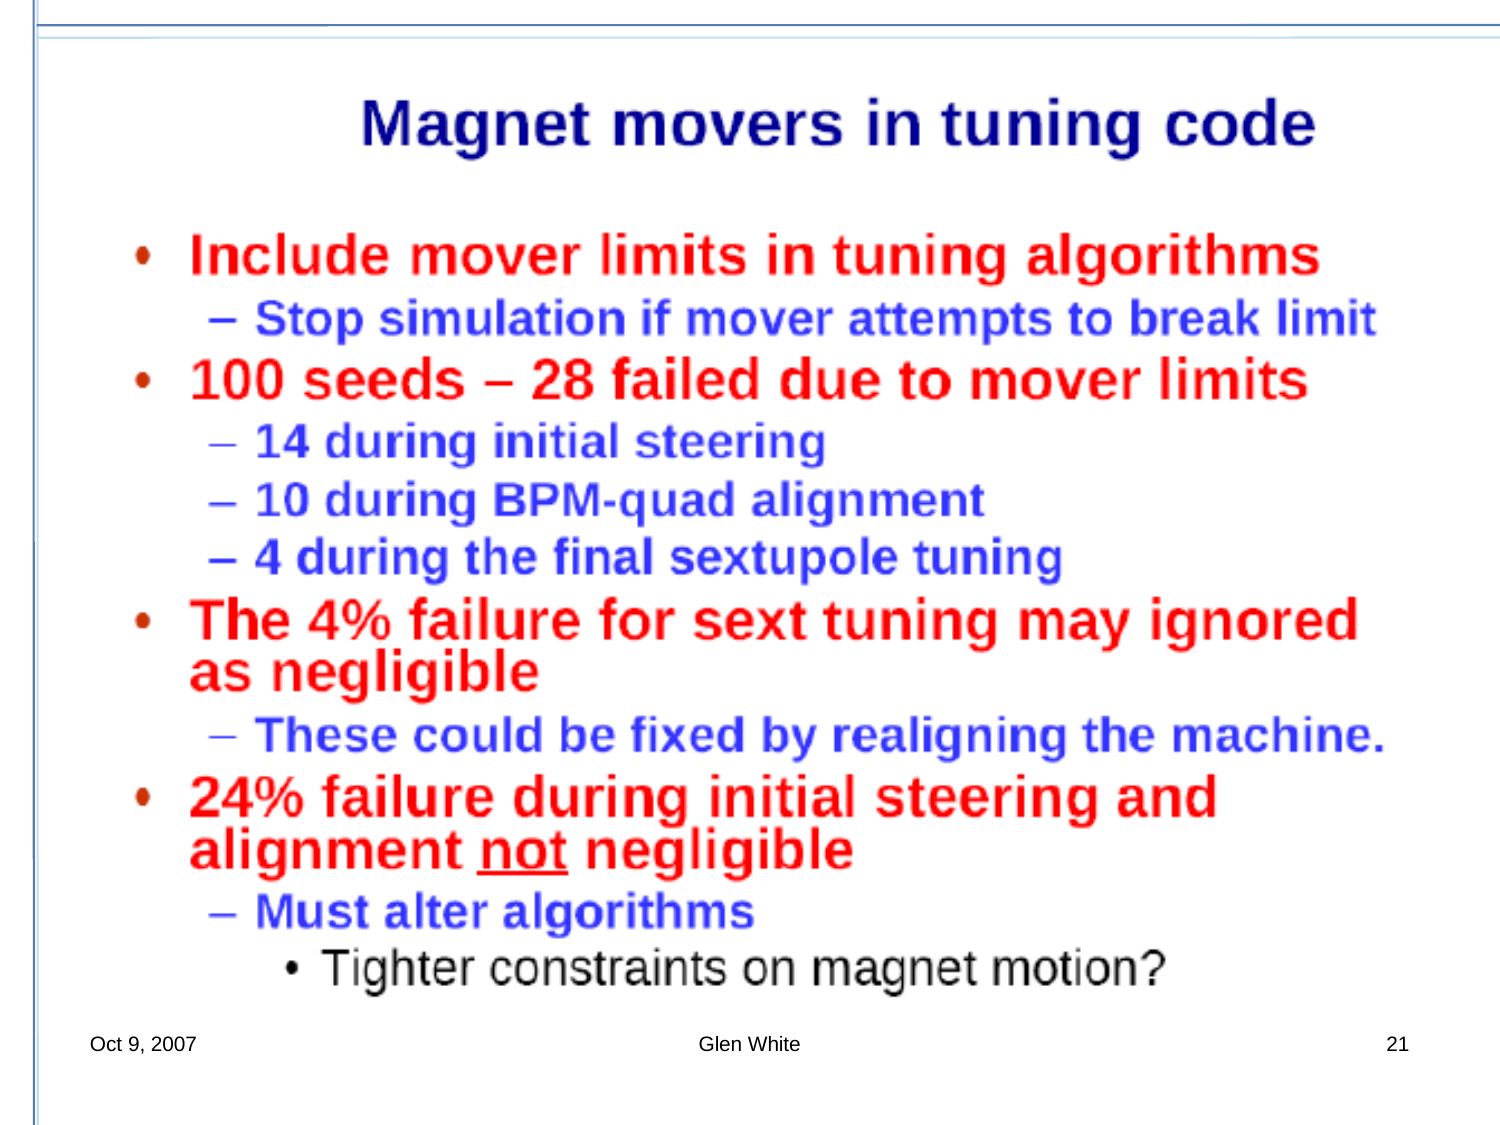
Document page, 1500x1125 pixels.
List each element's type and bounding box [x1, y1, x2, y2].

picture [75, 74, 1463, 1013]
